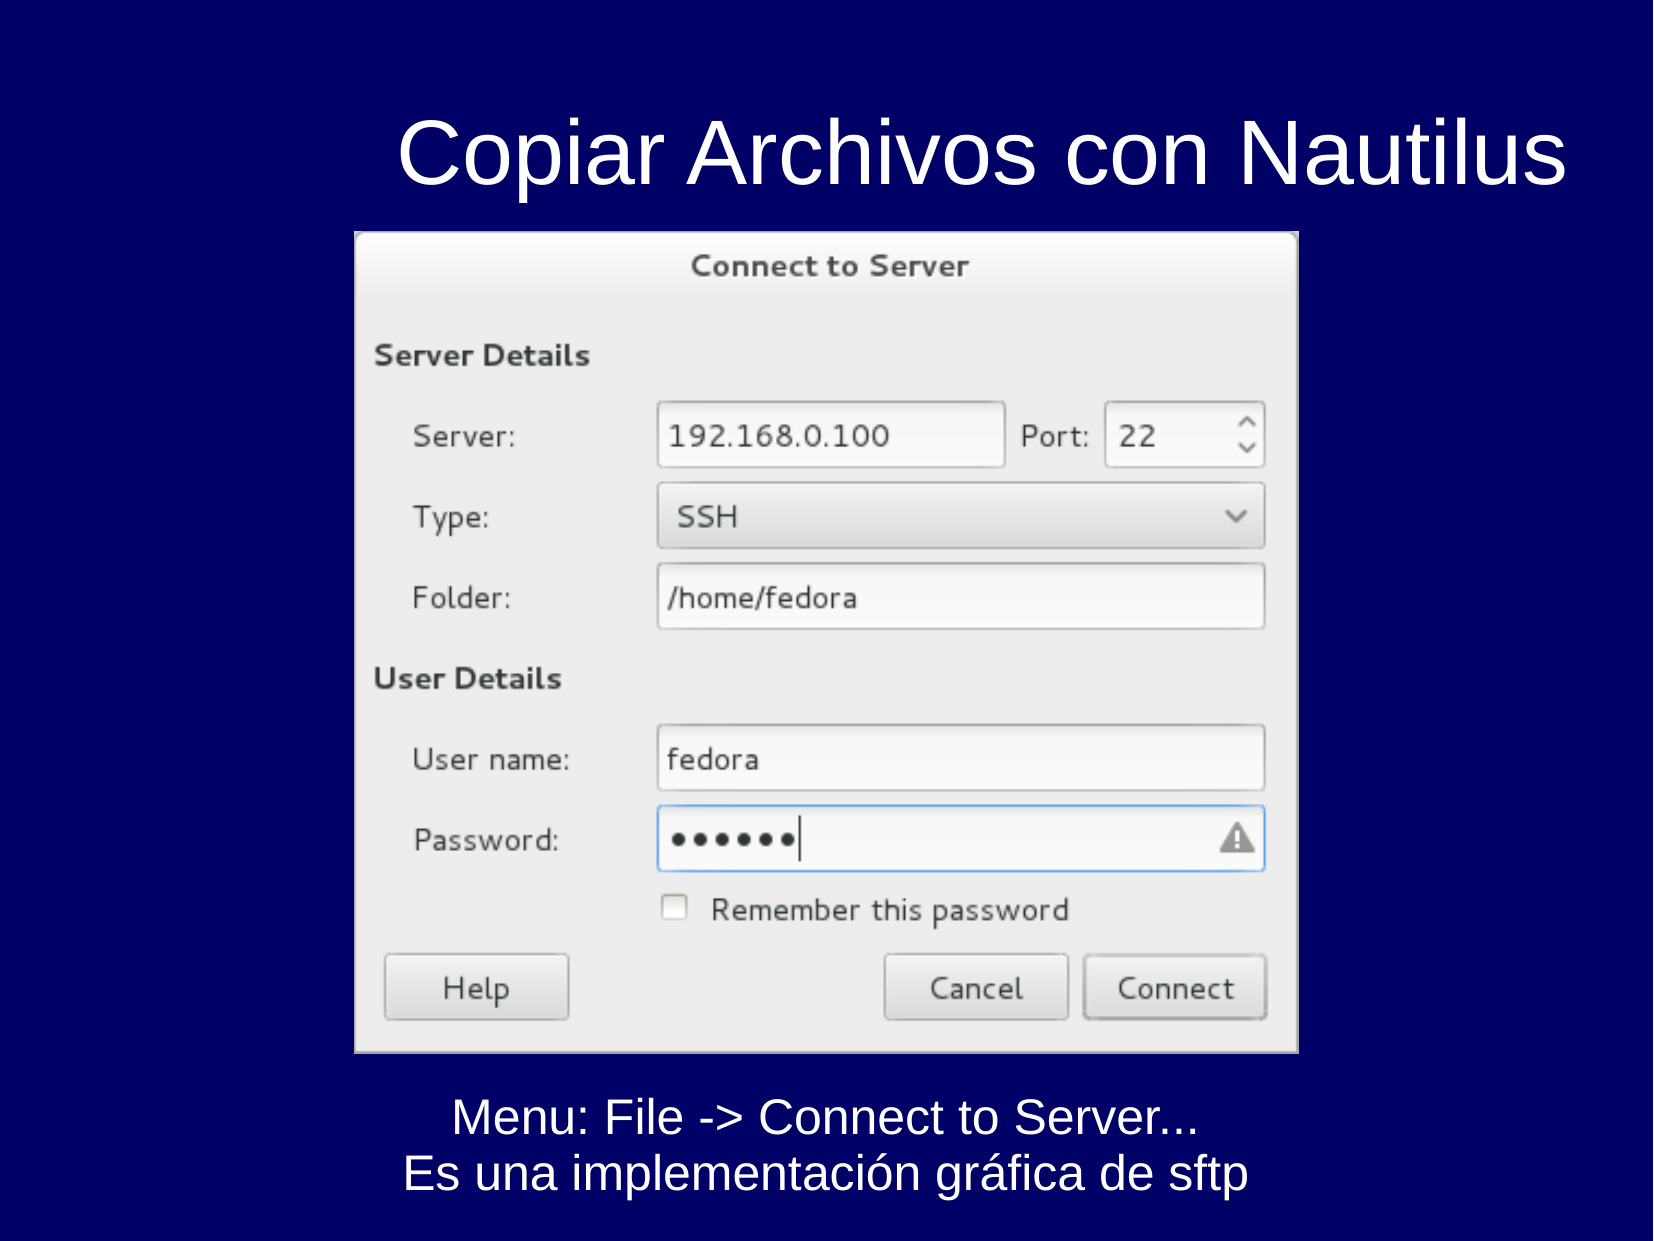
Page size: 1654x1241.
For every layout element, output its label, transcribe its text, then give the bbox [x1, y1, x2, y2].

picture [354, 231, 1299, 1054]
title Copiar Archivos con Nautilus [82, 49, 1571, 257]
text_box Menu: File -> Connect to Server... Es una implementación gráfica de sftp [387, 1081, 1266, 1209]
